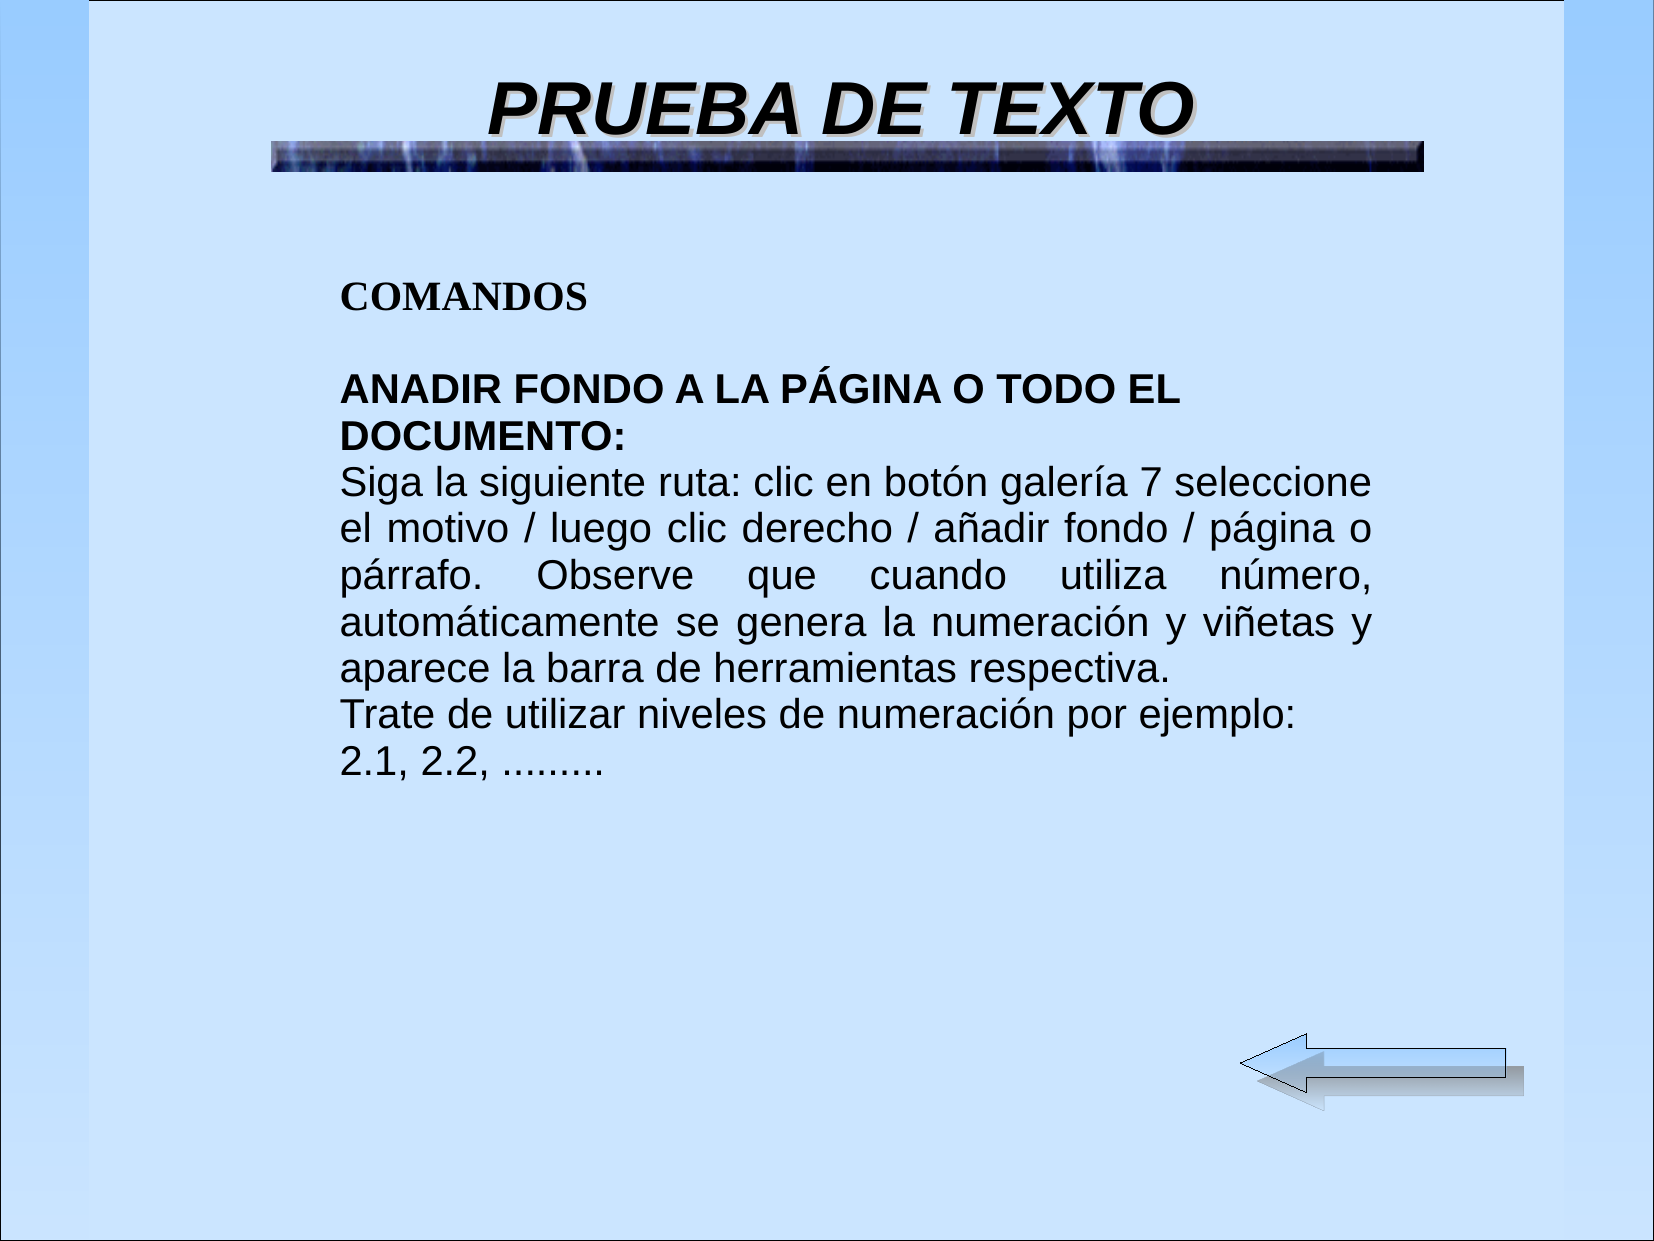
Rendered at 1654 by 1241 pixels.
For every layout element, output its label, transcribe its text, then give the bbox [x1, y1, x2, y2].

text_box PRUEBA DE TEXTO [472, 59, 1223, 141]
text_box COMANDOS ANADIR FONDO A LA PÁGINA O TODO EL DOCUMENTO: Siga la siguiente ruta: clic en botón galería 7 seleccione el motivo / luego clic derecho / añadir fondo / página o párrafo. Observe que cuando utiliza número, automáticamente se genera la numeración y viñetas y aparece la barra de herramientas respectiva. Trate de utilizar niveles de numeración por ejemplo: 2.1, 2.2, ......... [324, 265, 1388, 797]
text_box [1240, 1033, 1506, 1093]
picture [271, 141, 1424, 172]
